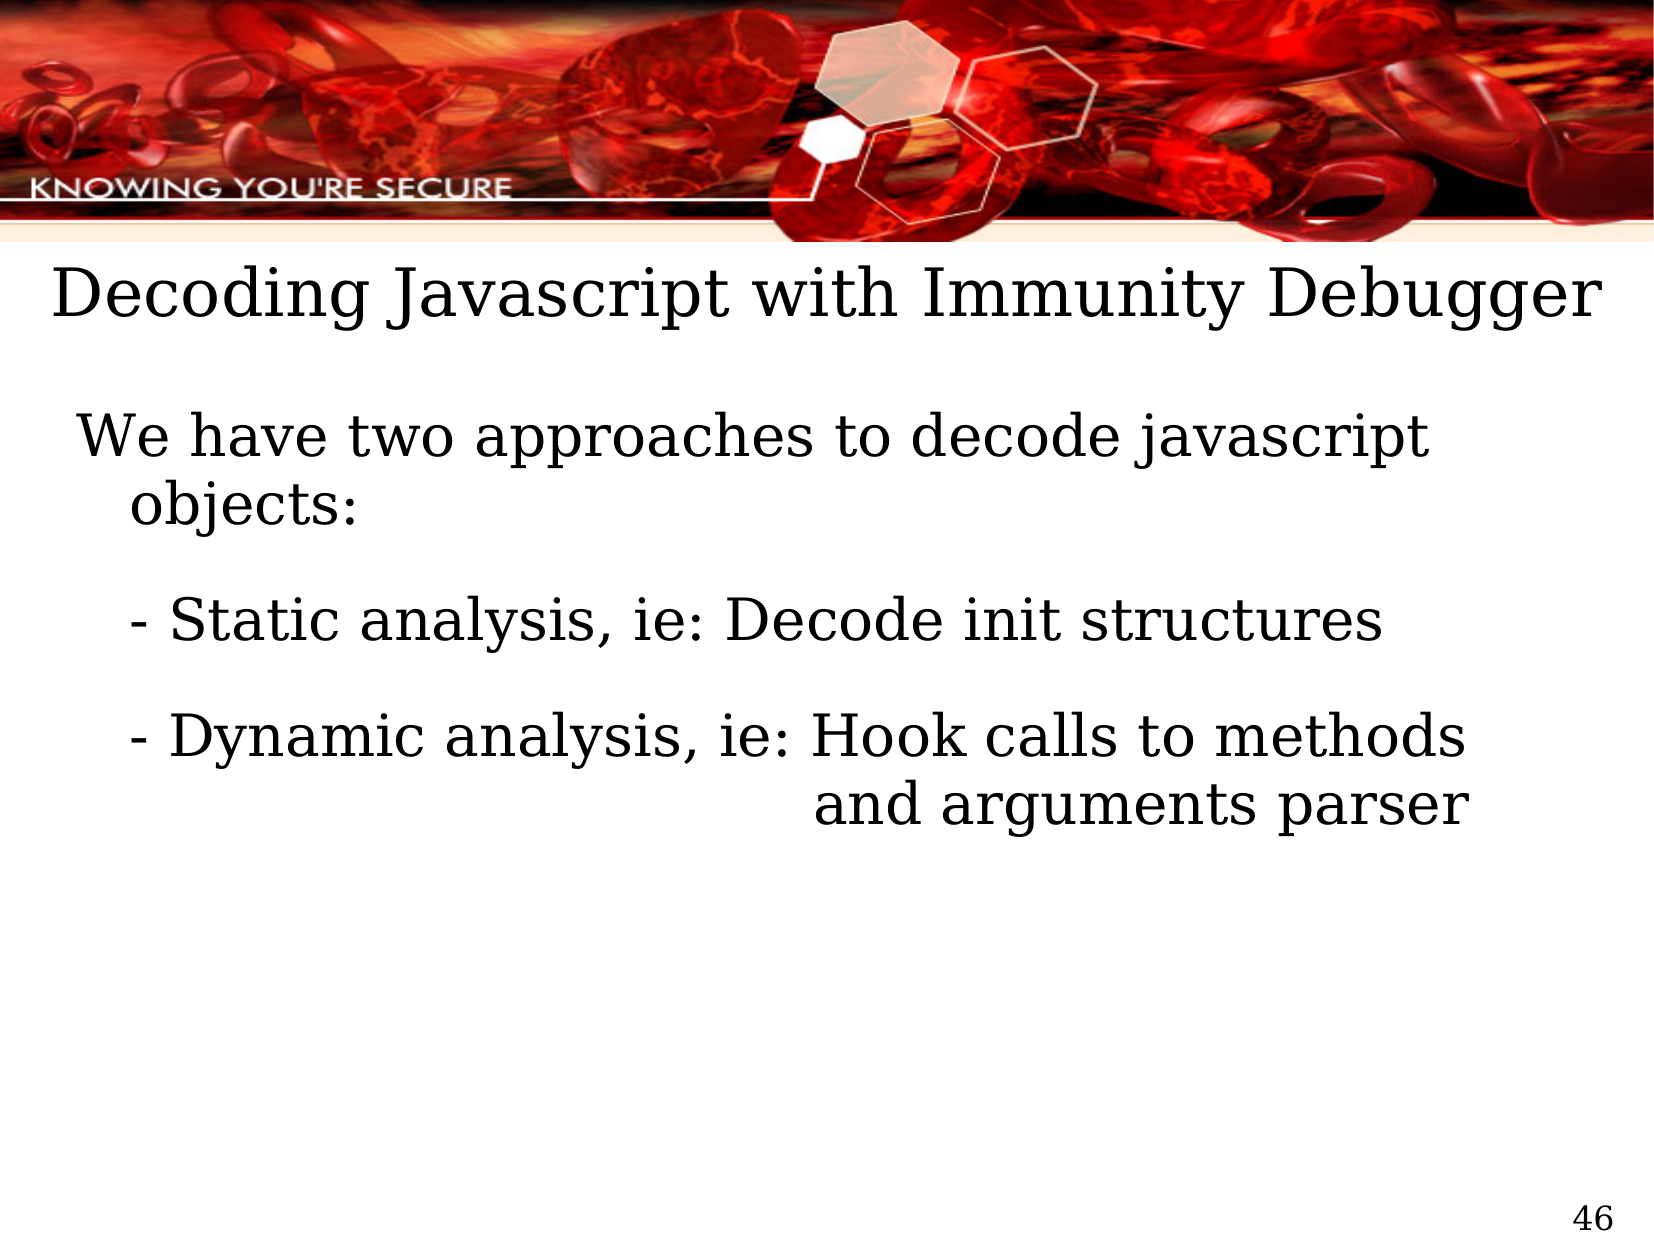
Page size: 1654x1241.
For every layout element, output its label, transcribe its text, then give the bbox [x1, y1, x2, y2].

list We have two approaches to decode javascript objects: - Static analysis, ie: Decode init structures - Dynamic analysis, ie: Hook calls to methods and arguments parser [59, 402, 1595, 839]
title Decoding Javascript with Immunity Debugger [0, 189, 1654, 397]
picture [0, 0, 1654, 189]
